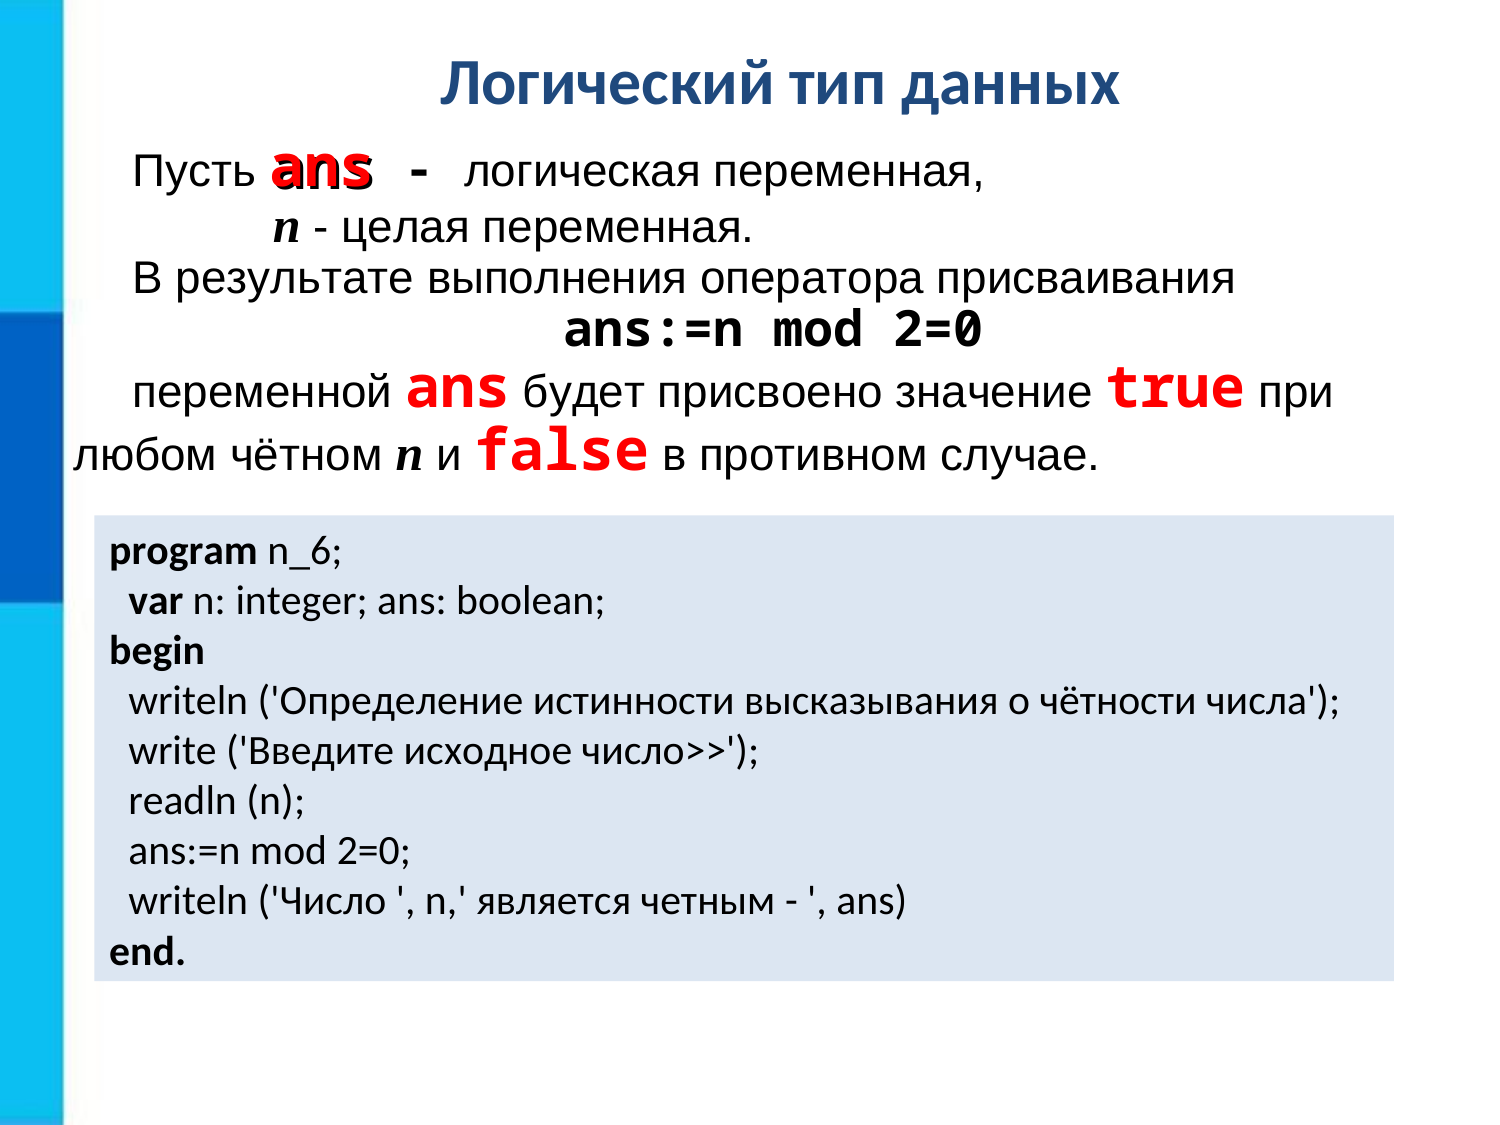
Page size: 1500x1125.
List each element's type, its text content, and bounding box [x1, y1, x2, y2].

picture [0, 0, 1500, 1125]
text_box program n_6; var n: integer; ans: boolean; begin writeln ('Определение истинности высказывания о чётности числа'); write ('Введите исходное число>>'); readln (n); ans:=n mod 2=0; writeln ('Число ', n,' является четным - ', ans) end. [94, 515, 1394, 982]
text_box Пусть ans - логическая переменная, n - целая переменная. В результате выполнения оператора присваивания ans:=n mod 2=0 переменной ans будет присвоено значение true при любом чётном n и false в противном случае. [58, 128, 1441, 491]
text_box Логический тип данных [135, 31, 1425, 126]
